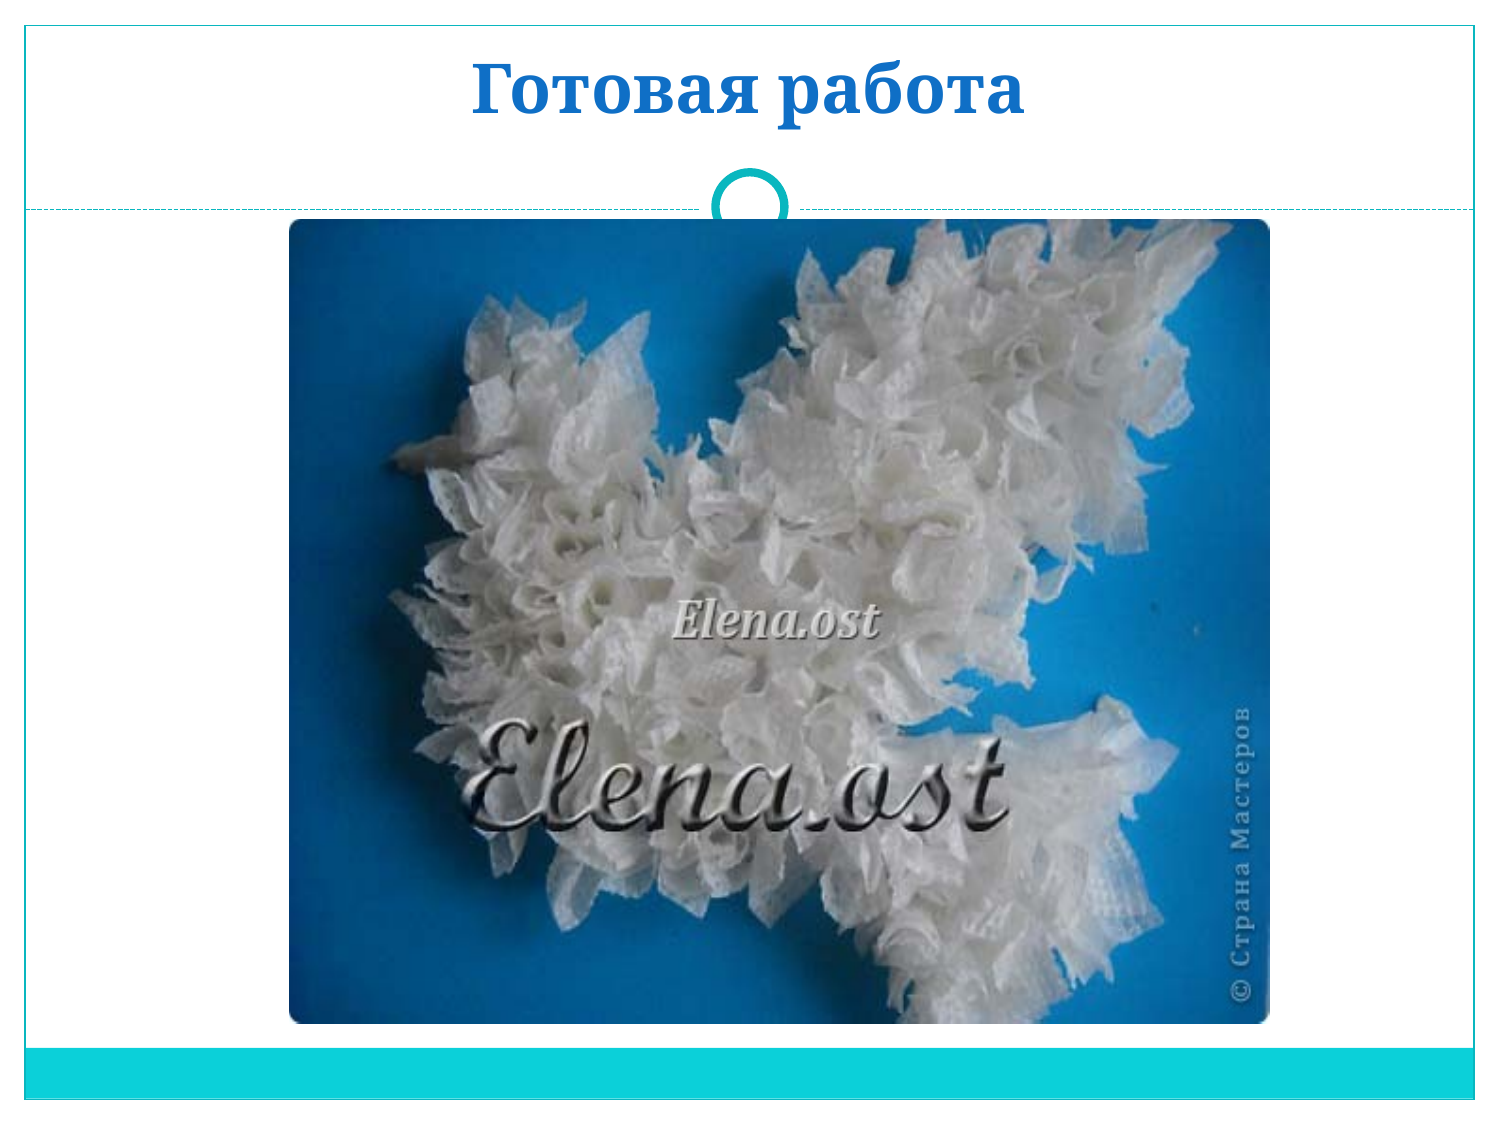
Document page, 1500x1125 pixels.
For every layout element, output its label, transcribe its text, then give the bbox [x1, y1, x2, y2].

title Готовая работа [49, 37, 1450, 162]
picture [289, 219, 1270, 1024]
